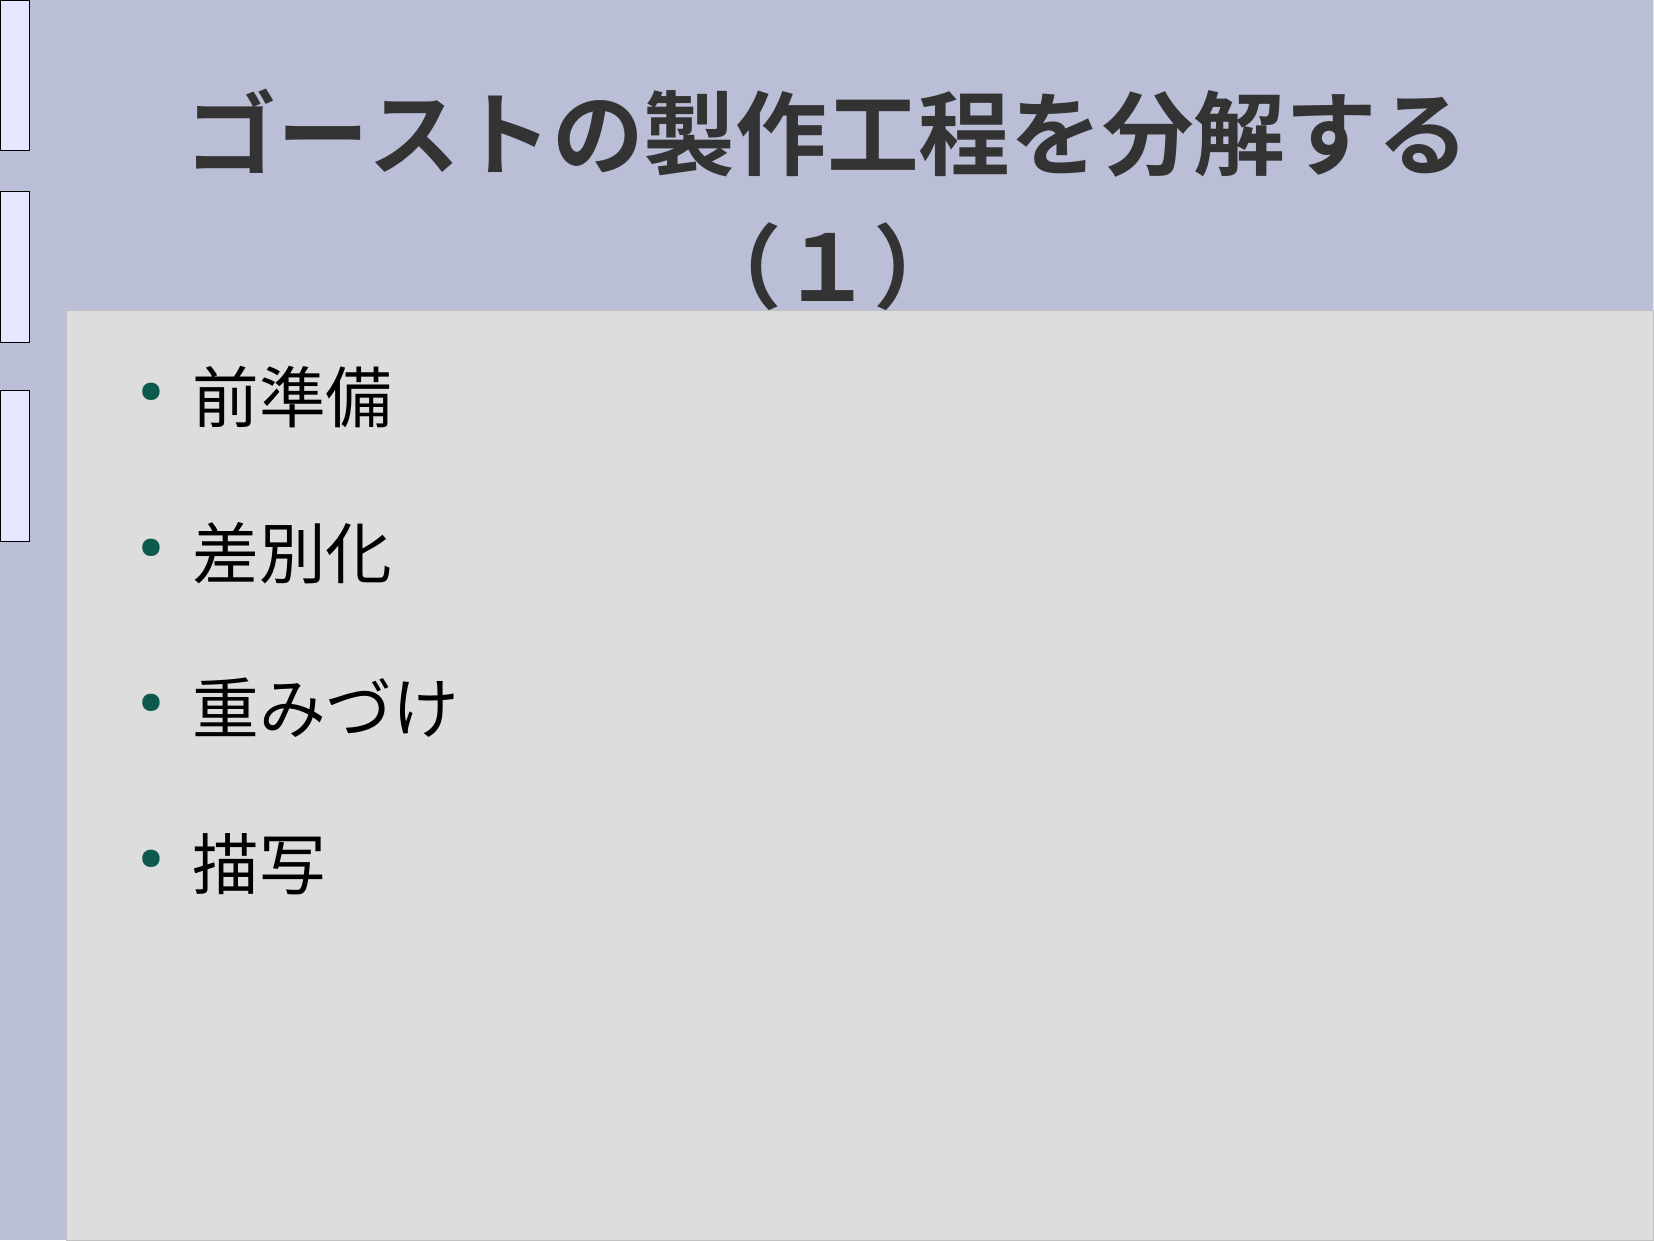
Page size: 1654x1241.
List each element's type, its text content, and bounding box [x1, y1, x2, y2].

title ゴーストの製作工程を分解する（１） [121, 91, 1534, 299]
list 前準備 差別化 重みづけ 描写 [121, 344, 1534, 1127]
